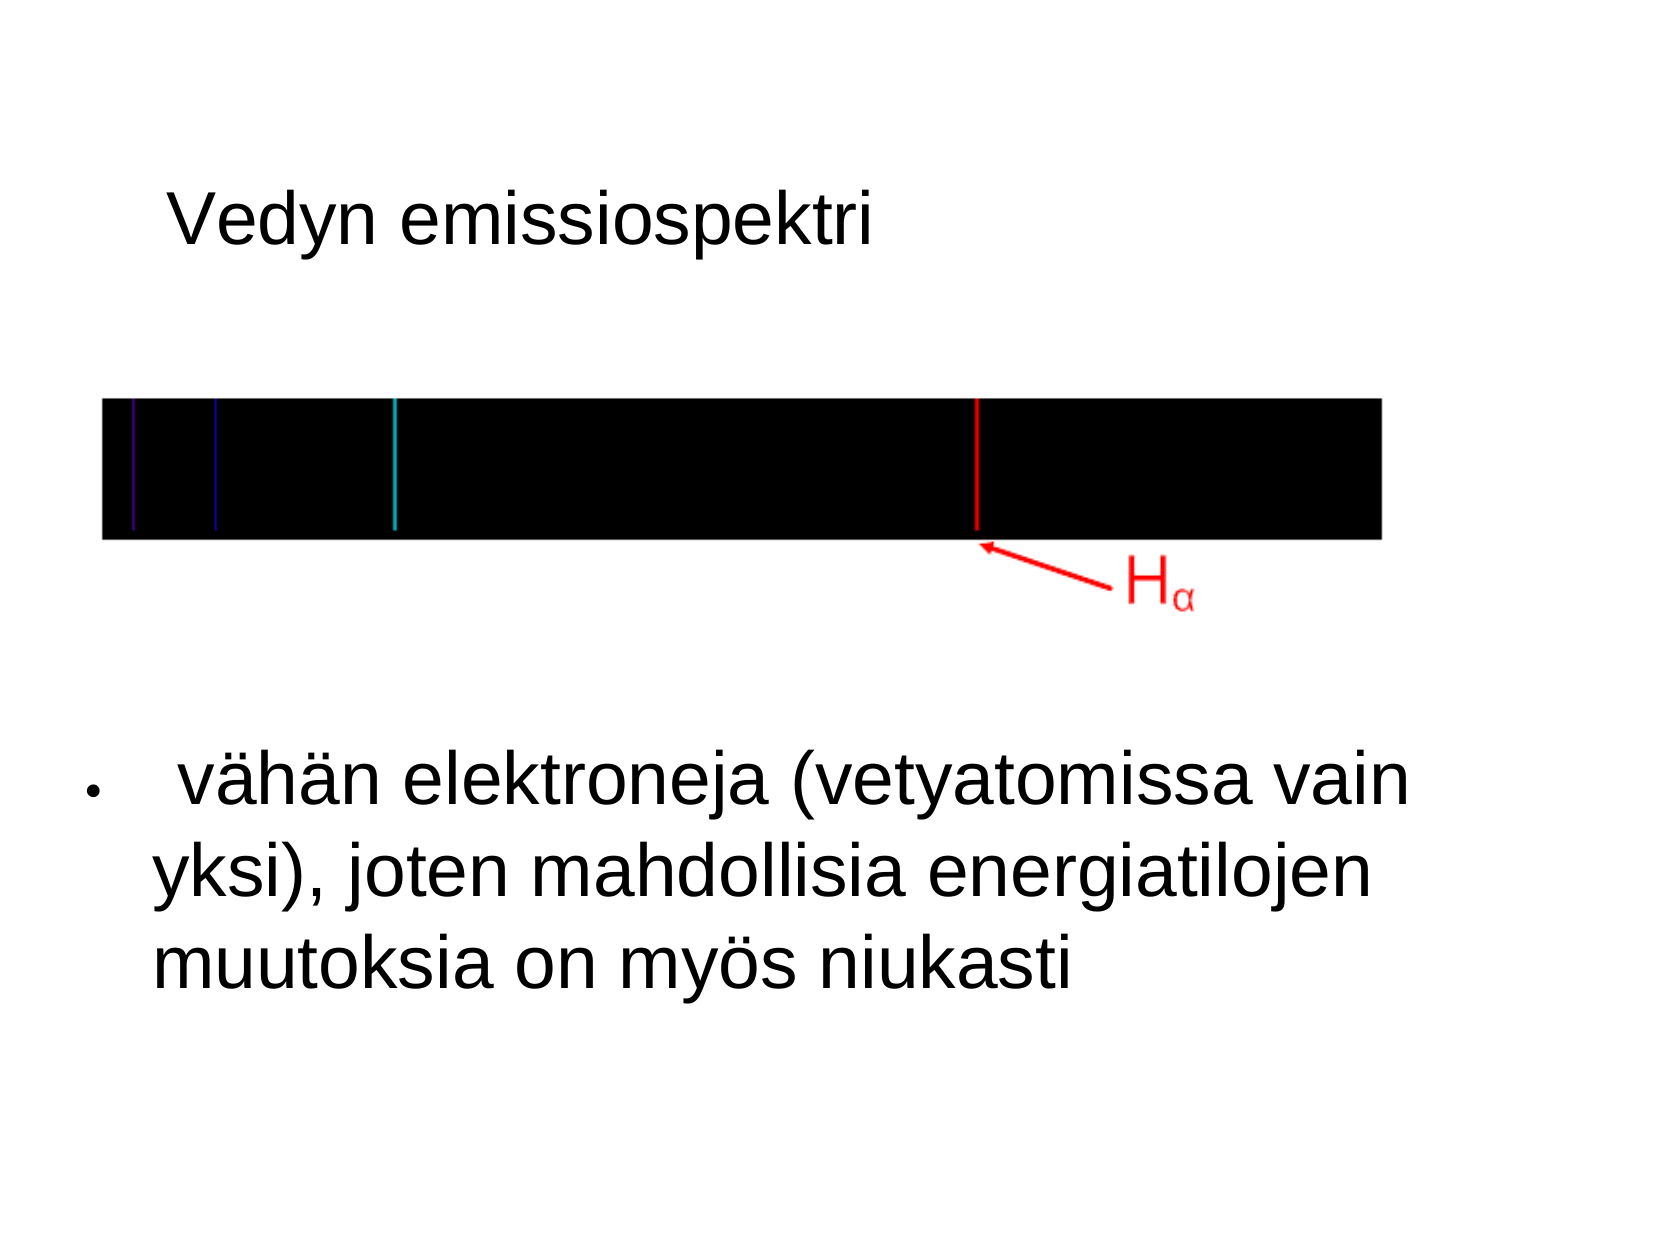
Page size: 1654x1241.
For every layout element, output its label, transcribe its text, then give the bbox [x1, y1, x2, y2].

text_box Vedyn emissiospektri [151, 165, 1075, 265]
text_box vähän elektroneja (vetyatomissa vain yksi), joten mahdollisia energiatilojen muutoksia on myös niukasti [70, 720, 1571, 898]
picture [67, 331, 1418, 674]
